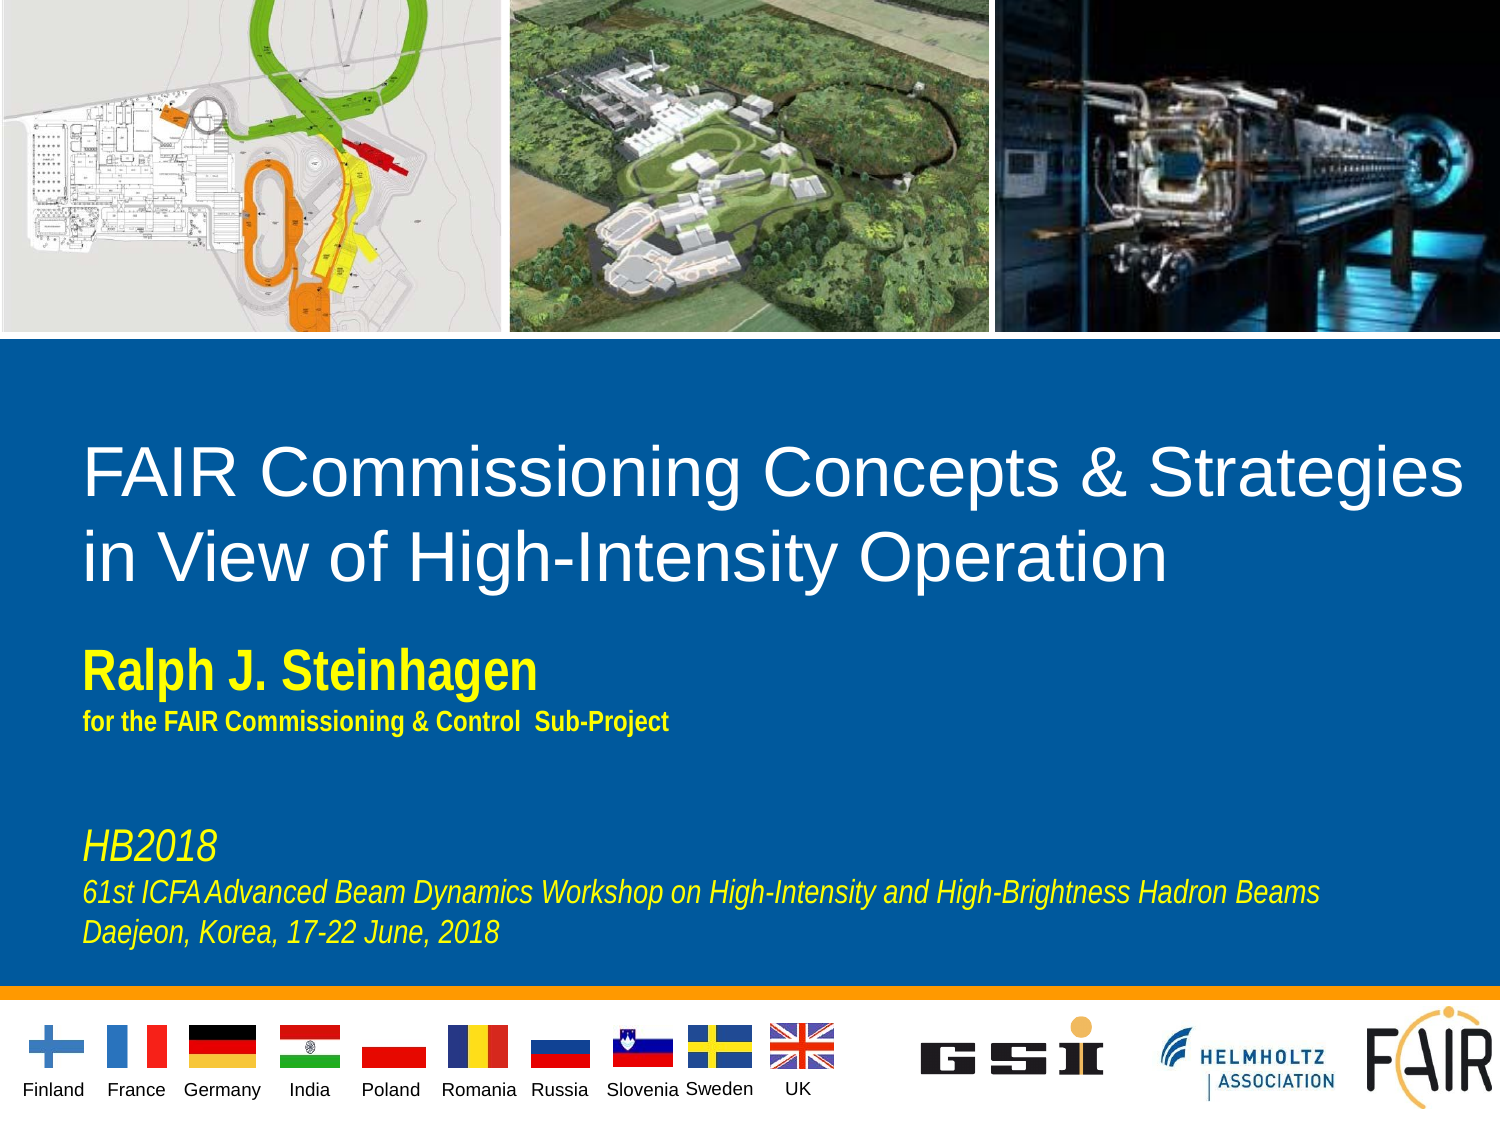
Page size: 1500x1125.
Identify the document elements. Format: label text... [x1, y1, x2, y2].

picture [0, 0, 502, 332]
picture [362, 1025, 426, 1068]
picture [509, 0, 989, 332]
text_box Slovenia [606, 1077, 685, 1100]
text_box FAIR Commissioning Concepts & Strategies in View of High-Intensity Operation [82, 335, 1490, 650]
picture [107, 1025, 167, 1068]
text_box Russia [531, 1077, 595, 1101]
text_box India [289, 1078, 336, 1101]
text_box Germany [183, 1078, 267, 1101]
picture [29, 1025, 84, 1068]
picture [613, 1025, 673, 1068]
text_box France [107, 1078, 172, 1101]
picture [531, 1025, 590, 1068]
text_box Romania [441, 1078, 523, 1101]
picture [995, 0, 1500, 332]
text_box HB2018 61st ICFA Advanced Beam Dynamics Workshop on High-Intensity and High-Brightness Hadron Beams Daejeon, Korea, 17-22 June, 2018 [82, 815, 1430, 866]
picture [189, 1025, 256, 1068]
picture [1152, 1020, 1342, 1108]
picture [448, 1025, 508, 1068]
picture [1367, 1006, 1492, 1109]
picture [770, 1023, 834, 1069]
text_box Ralph J. Steinhagen for the FAIR Commissioning & Control Sub-Project [82, 631, 859, 703]
text_box Sweden [685, 1076, 759, 1099]
text_box Finland [22, 1077, 91, 1101]
picture [919, 1014, 1105, 1077]
picture [280, 1025, 340, 1068]
picture [688, 1025, 752, 1068]
text_box Poland [361, 1078, 426, 1101]
text_box [0, 339, 1500, 1125]
text_box UK [785, 1076, 822, 1099]
